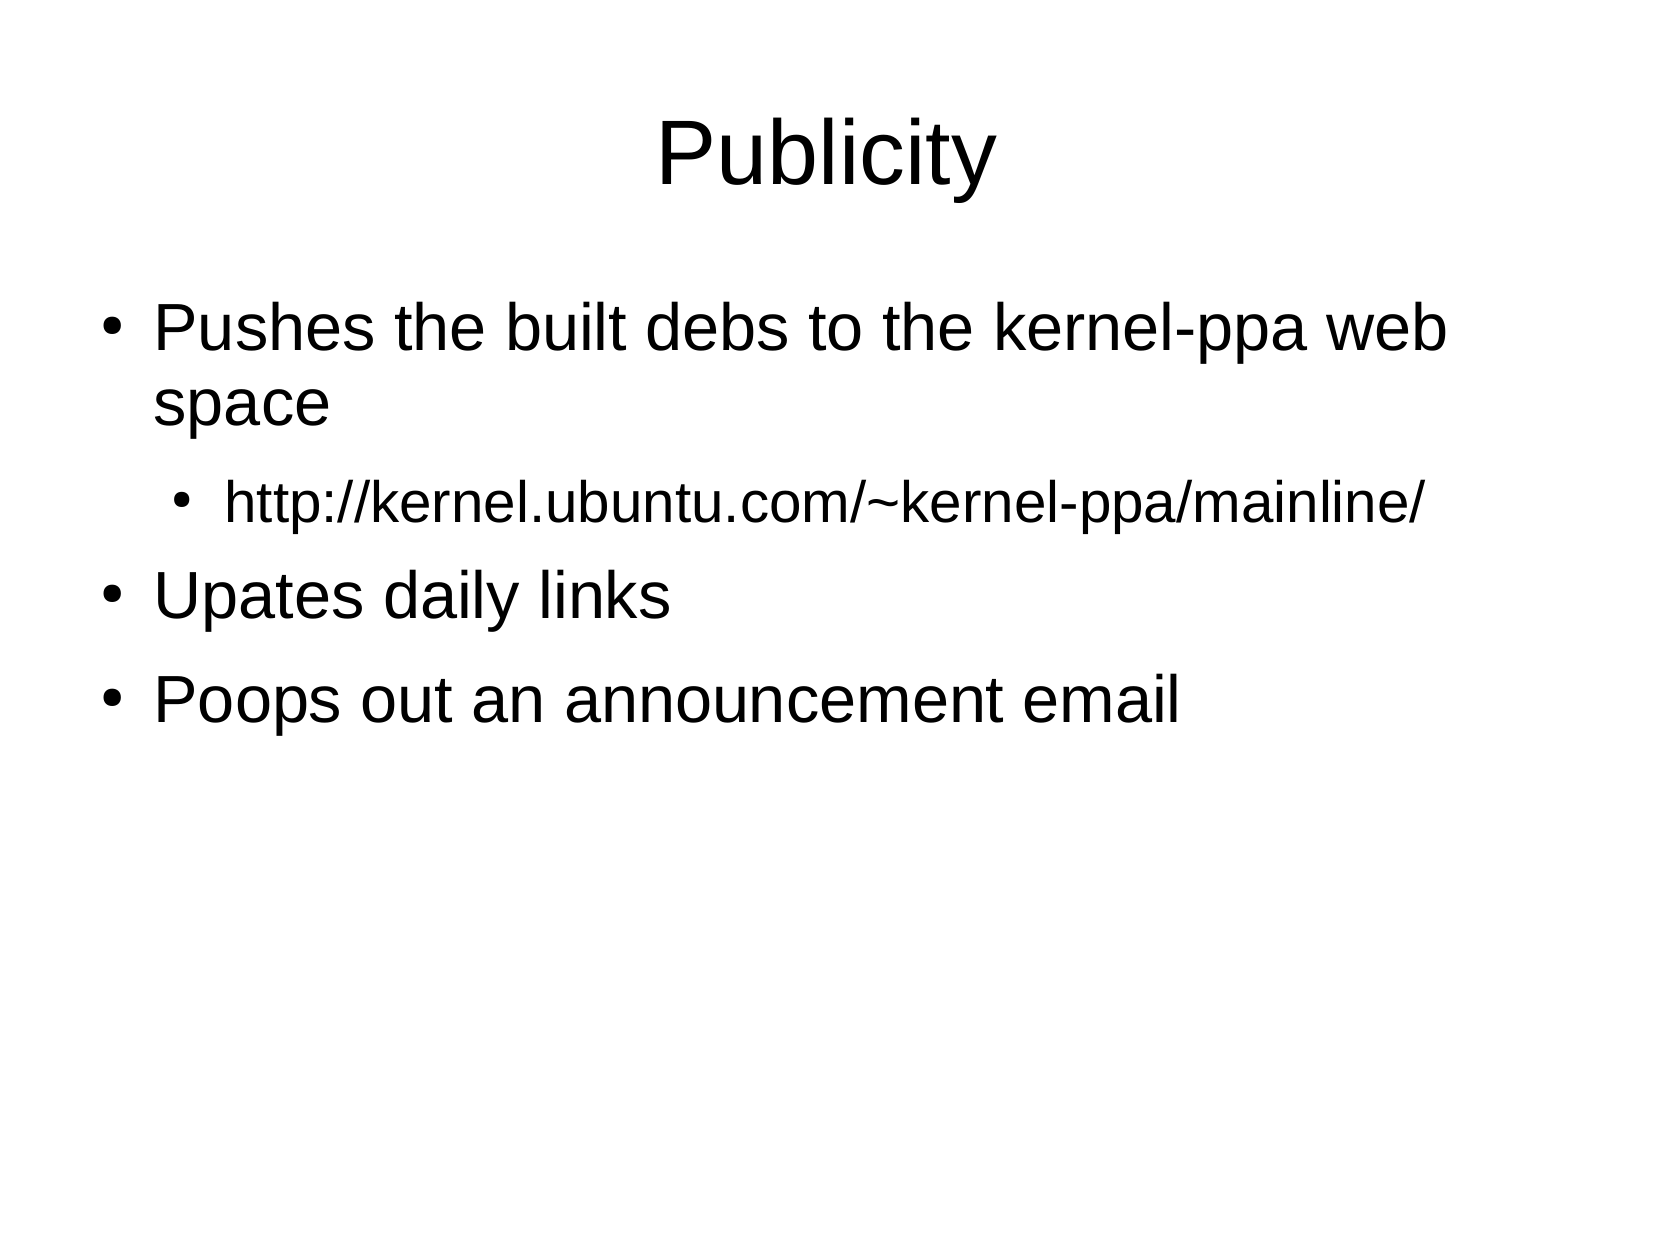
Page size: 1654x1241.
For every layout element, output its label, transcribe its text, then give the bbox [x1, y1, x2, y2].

list Pushes the built debs to the kernel-ppa web space http://kernel.ubuntu.com/~kernel-ppa/mainline/ Upates daily links Poops out an announcement email [82, 290, 1571, 1109]
title Publicity [82, 56, 1571, 250]
